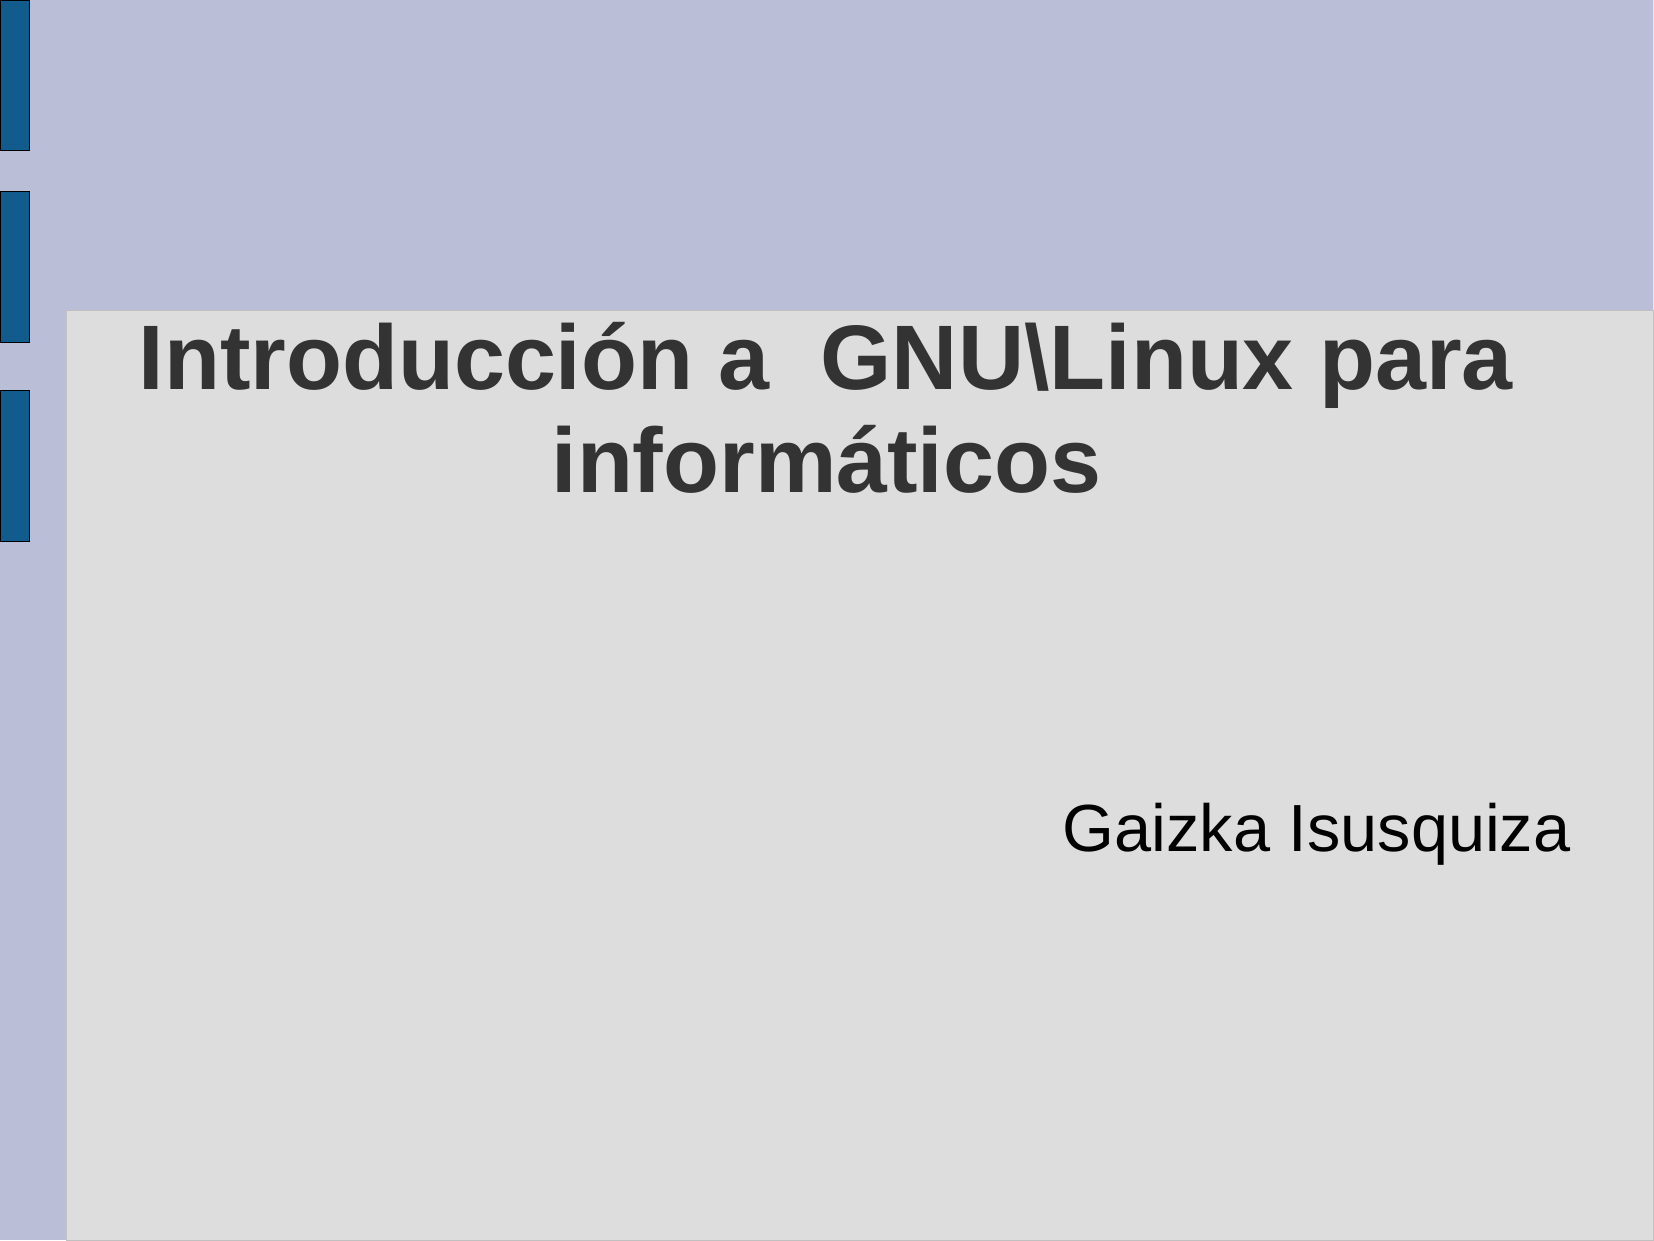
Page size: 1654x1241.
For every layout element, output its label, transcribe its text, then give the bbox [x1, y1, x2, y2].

subtitle Gaizka Isusquiza [82, 446, 1571, 1211]
title Introducción a GNU\Linux para informáticos [82, 50, 1571, 446]
